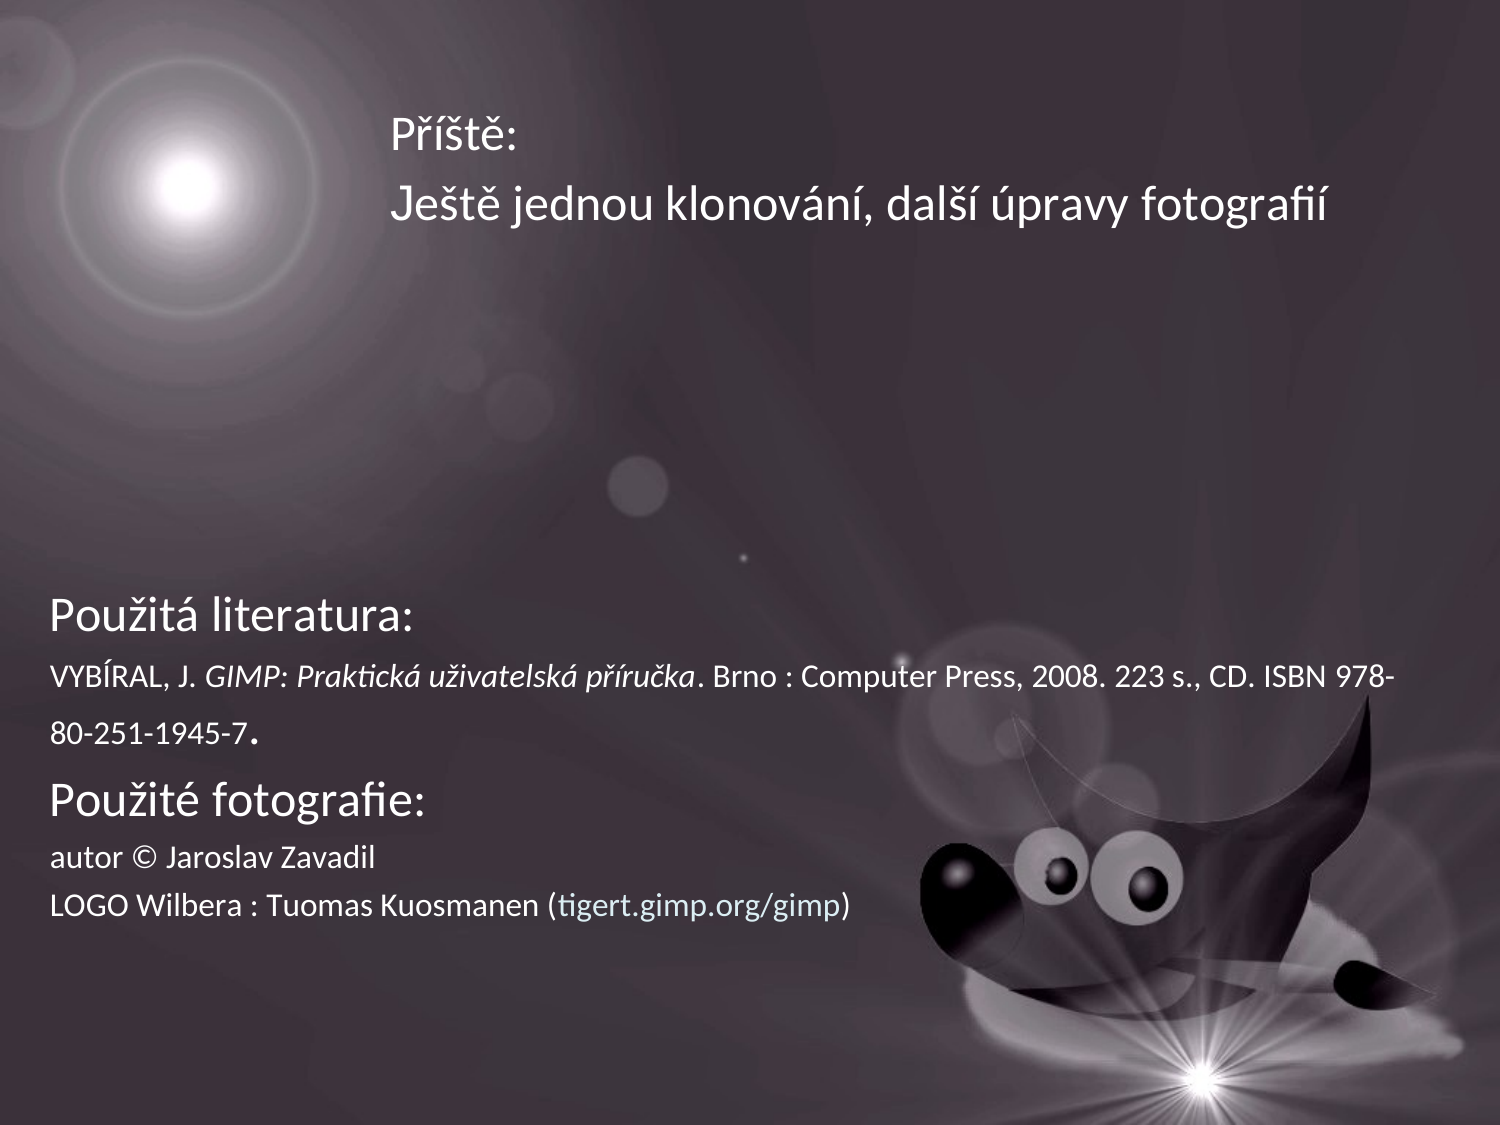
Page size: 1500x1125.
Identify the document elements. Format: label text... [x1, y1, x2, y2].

text_box Použitá literatura: VYBÍRAL, J. GIMP: Praktická uživatelská příručka. Brno : Computer Press, 2008. 223 s., CD. ISBN 978-80-251-1945-7. Použité fotografie: autor © Jaroslav Zavadil LOGO Wilbera : Tuomas Kuosmanen (tigert.gimp.org/gimp) [35, 574, 1442, 961]
list Příště: Ještě jednou klonování, další úpravy fotografií [375, 105, 1500, 305]
picture [0, 0, 1500, 1125]
